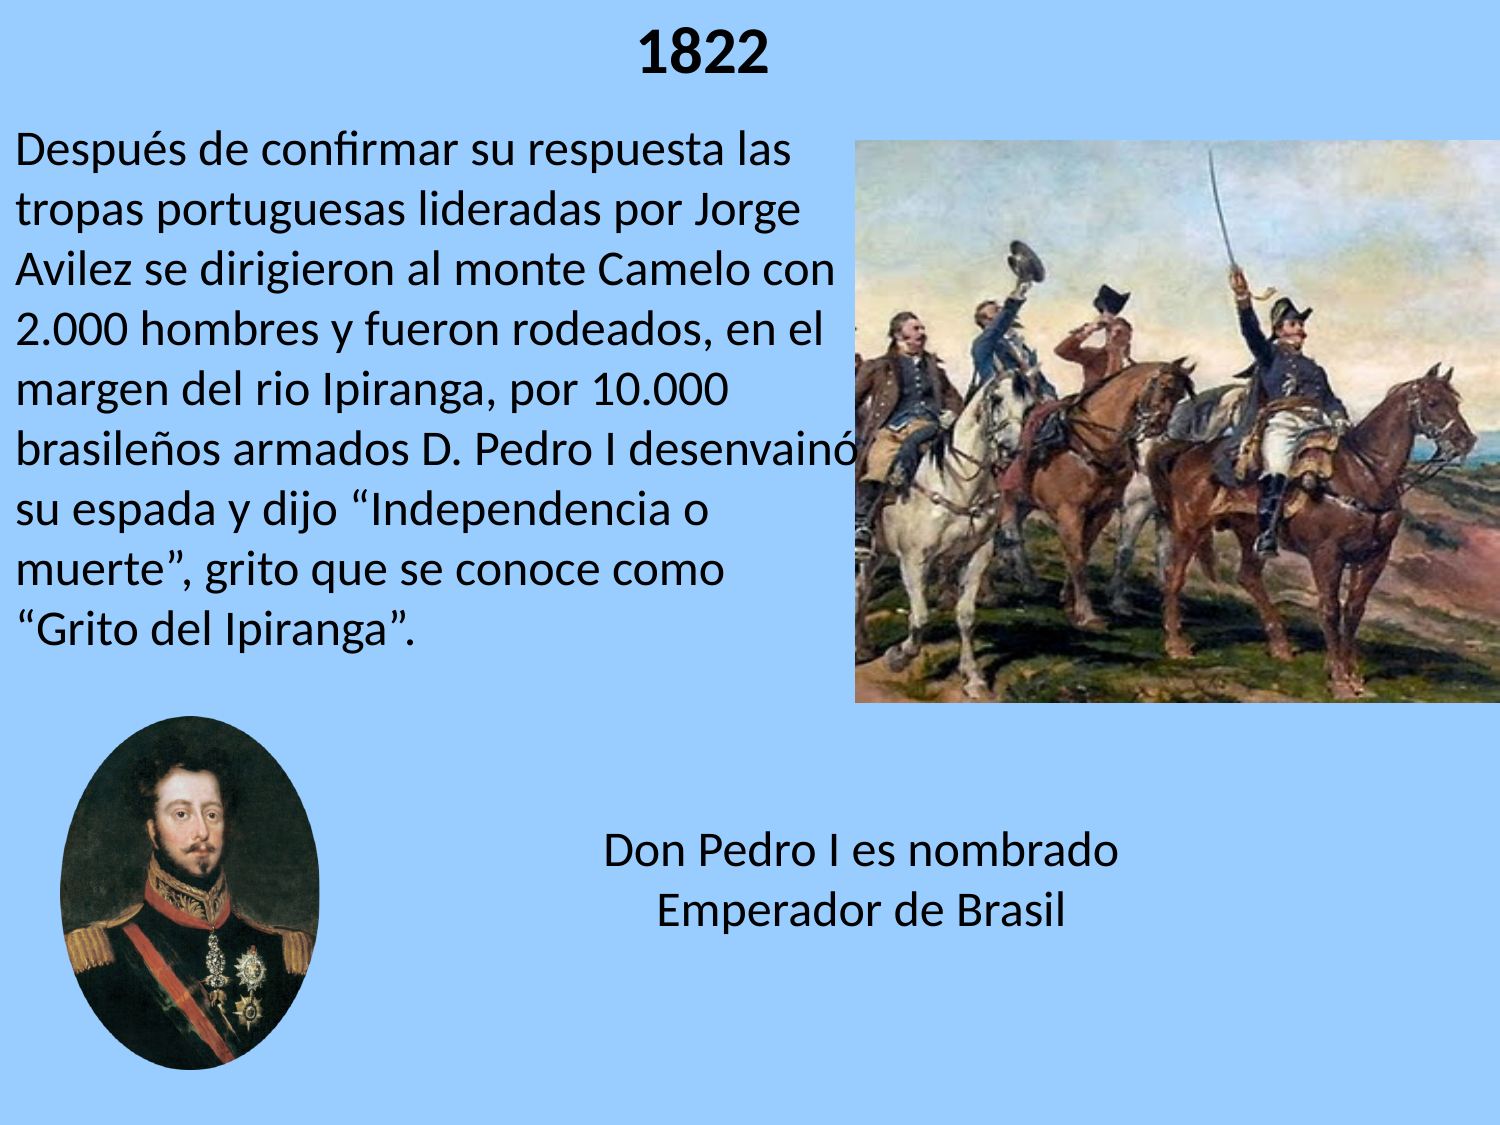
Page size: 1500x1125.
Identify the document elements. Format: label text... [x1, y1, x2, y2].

title 1822 [574, 0, 832, 108]
picture [58, 714, 320, 1070]
picture [855, 140, 1500, 704]
text_box Después de confirmar su respuesta las tropas portuguesas lideradas por Jorge Avilez se dirigieron al monte Camelo con 2.000 hombres y fueron rodeados, en el margen del rio Ipiranga, por 10.000 brasileños armados D. Pedro I desenvainó su espada y dijo “Independencia o muerte”, grito que se conoce como “Grito del Ipiranga”. [0, 108, 891, 664]
text_box Don Pedro I es nombrado Emperador de Brasil [527, 808, 1196, 950]
